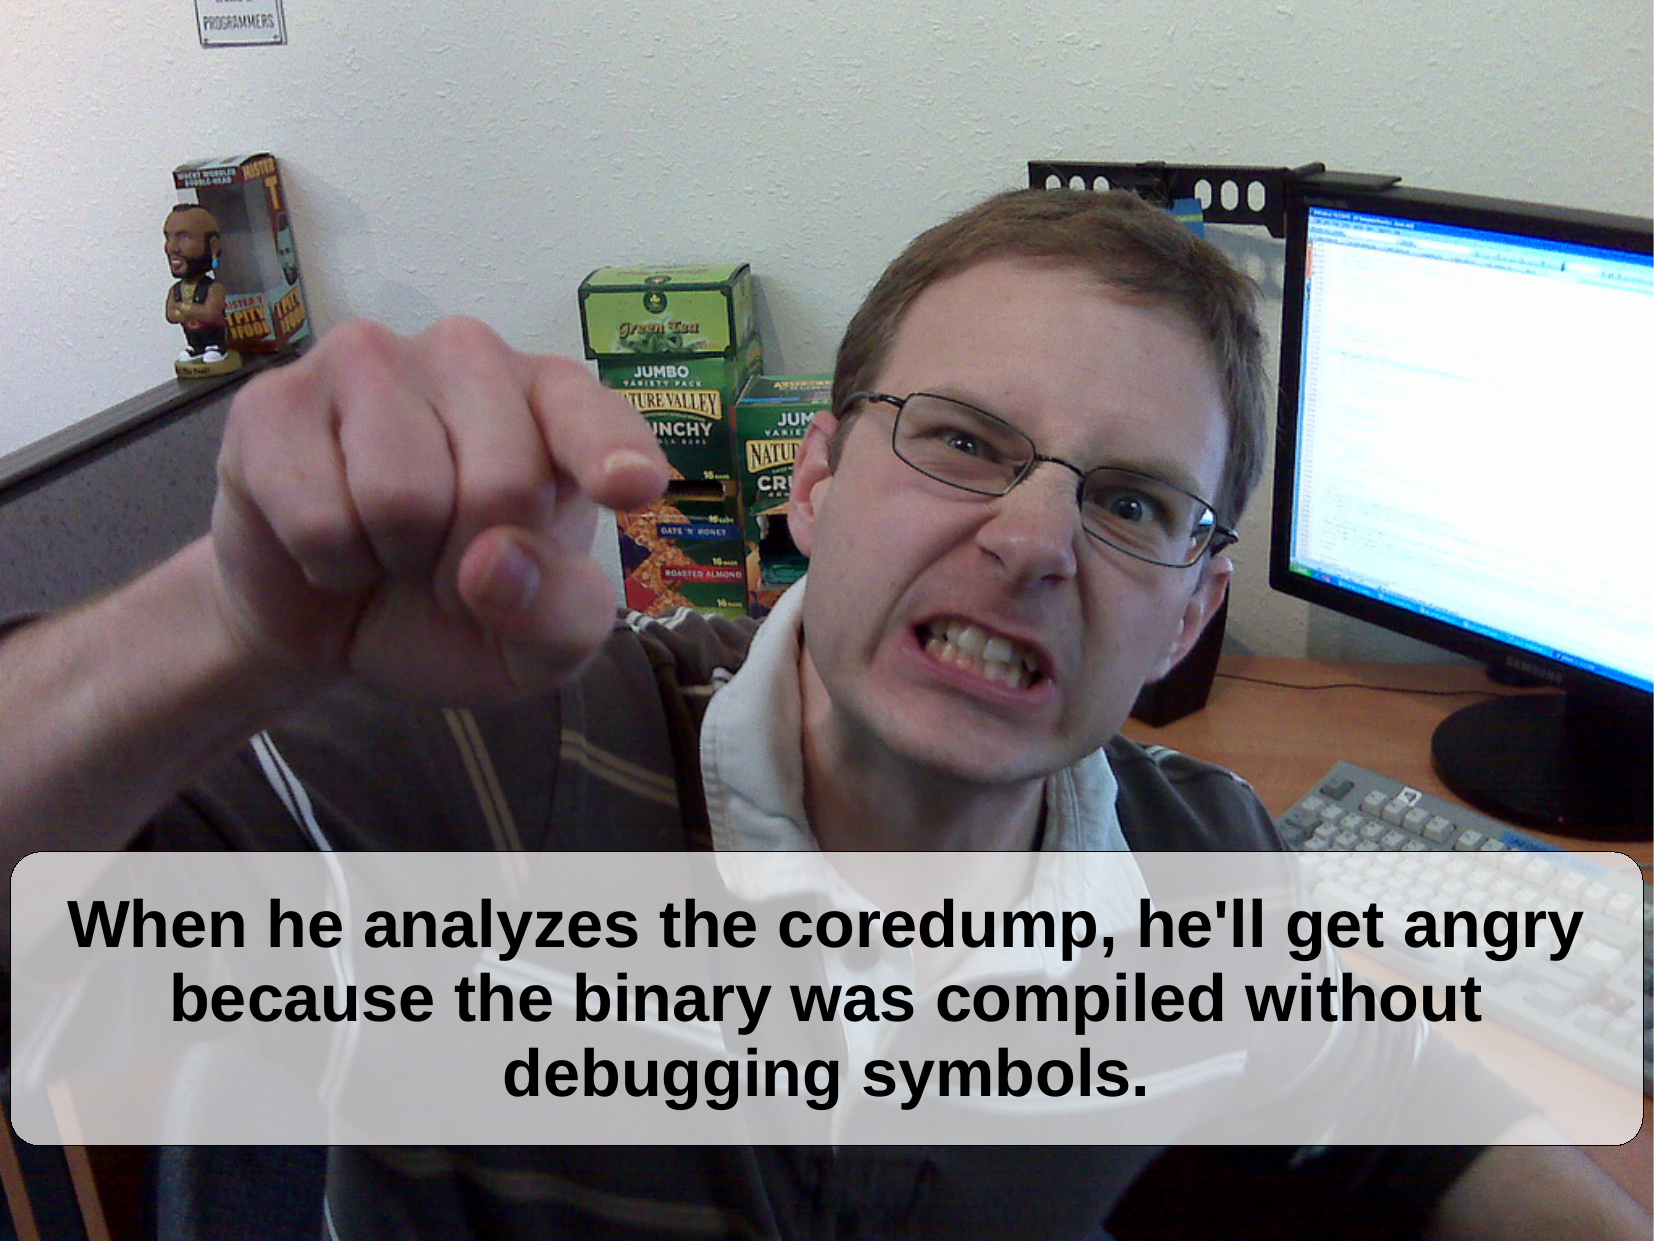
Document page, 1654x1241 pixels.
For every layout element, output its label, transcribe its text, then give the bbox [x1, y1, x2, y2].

picture [0, 0, 1654, 1241]
text_box When he analyzes the coredump, he'll get angry because the binary was compiled without debugging symbols. [10, 851, 1644, 1146]
